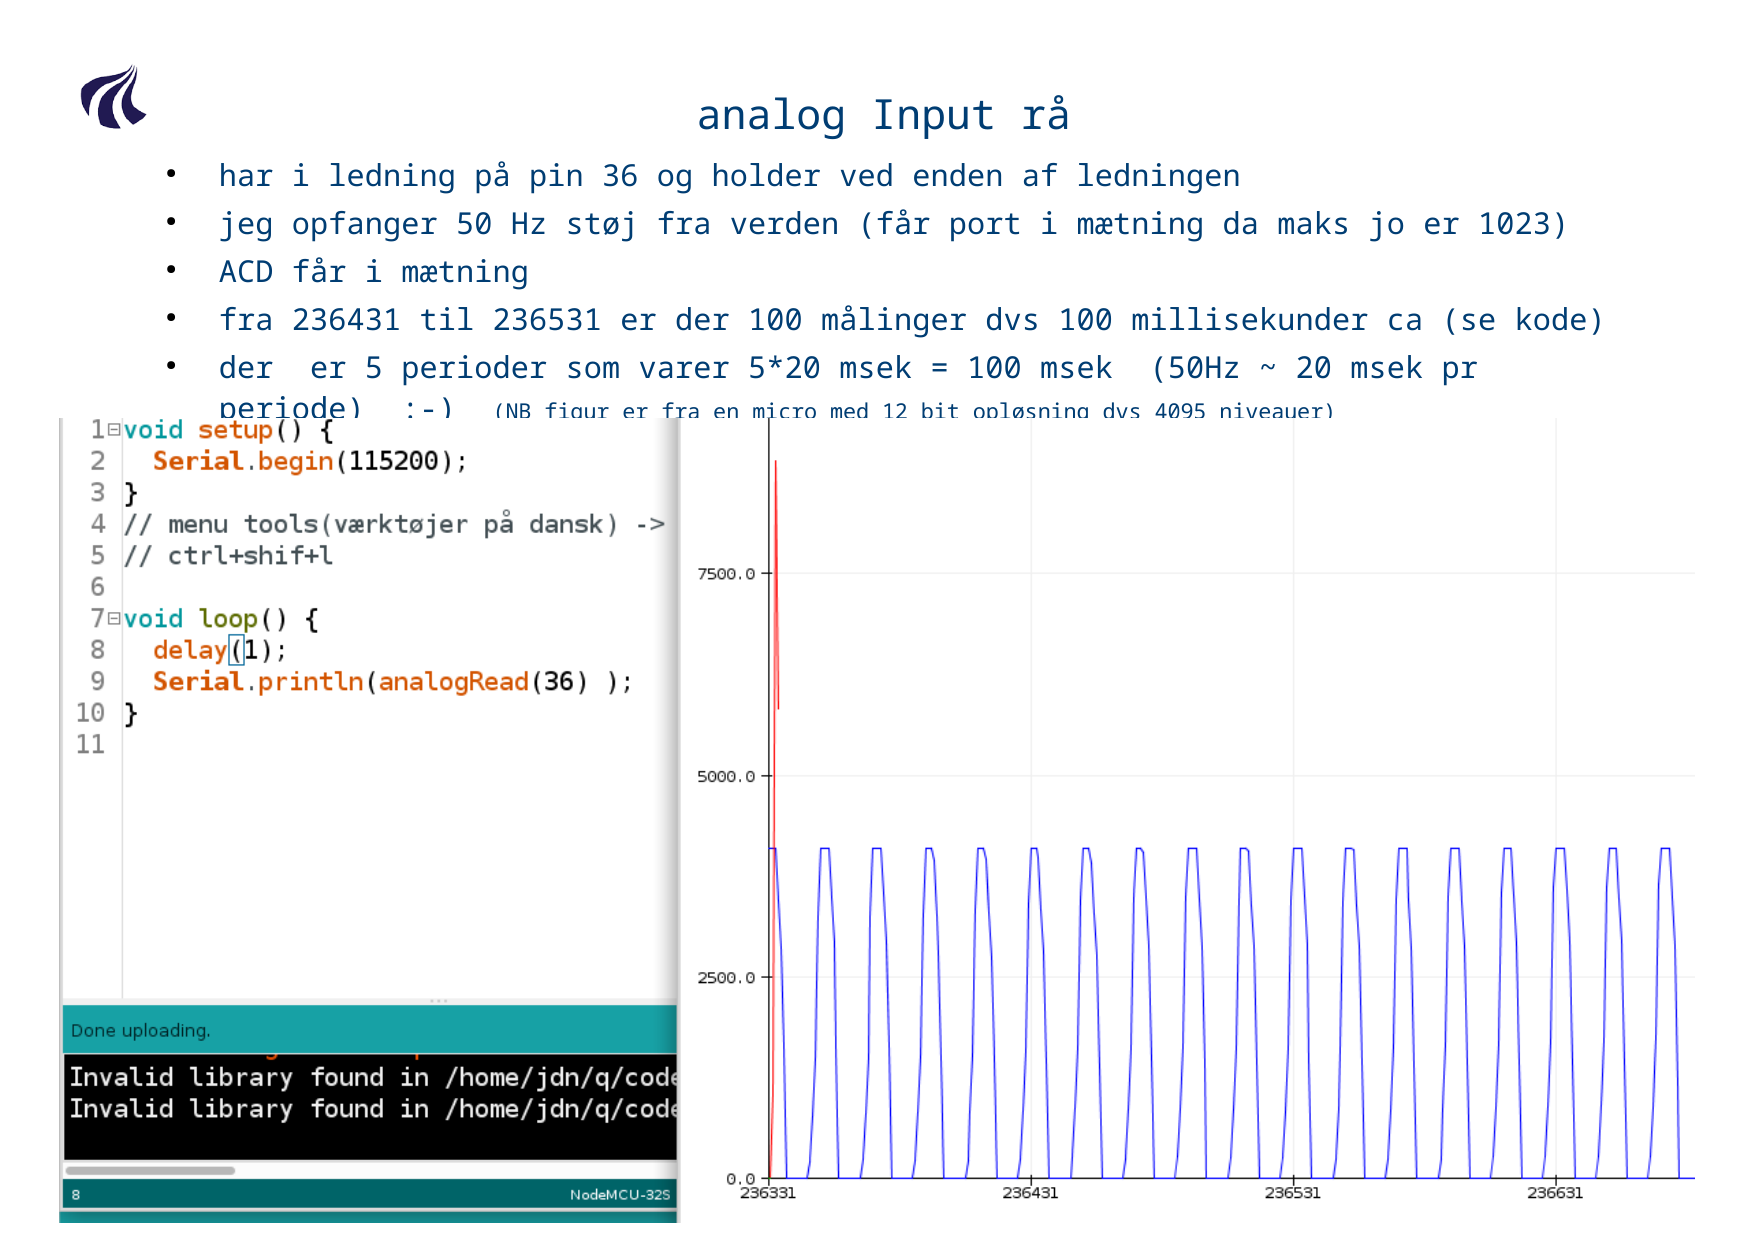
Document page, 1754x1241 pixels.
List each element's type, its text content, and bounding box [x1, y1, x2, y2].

title analog Input rå [148, 72, 1621, 154]
picture [59, 418, 1695, 1223]
list har i ledning på pin 36 og holder ved enden af ledningen jeg opfanger 50 Hz støj fra verden (får port i mætning da maks jo er 1023) ACD får i mætning fra 236431 til 236531 er der 100 målinger dvs 100 millisekunder ca (se kode) der er 5 perioder som varer 5*20 msek = 100 msek (50Hz ~ 20 msek pr periode) :-) (NB figur er fra en micro med 12 bit opløsning dvs 4095 niveauer) [148, 154, 1621, 418]
picture [76, 60, 151, 131]
